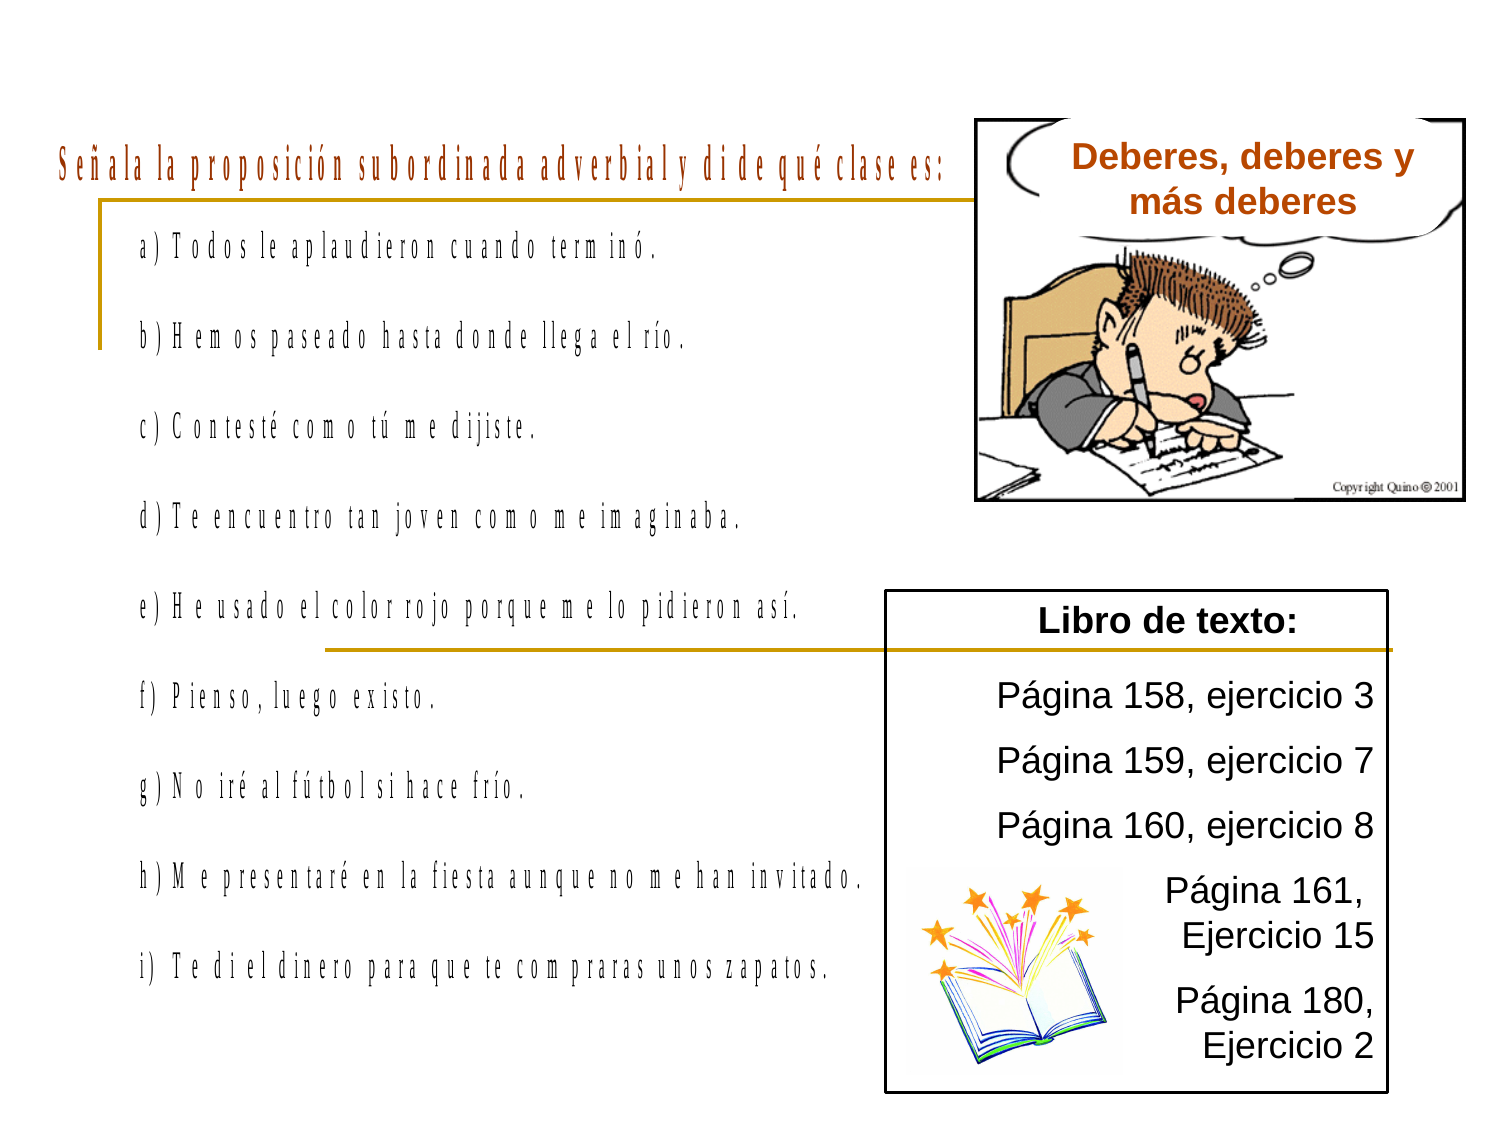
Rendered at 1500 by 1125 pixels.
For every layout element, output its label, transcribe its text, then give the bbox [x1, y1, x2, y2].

text_box Deberes, deberes y más deberes [1039, 118, 1447, 237]
text_box Libro de texto: Página 158, ejercicio 3 Página 159, ejercicio 7 Página 160, ejercicio 8 Página 161, Ejercicio 15 Página 180, Ejercicio 2 [885, 590, 1388, 1093]
picture [59, 118, 1466, 1075]
